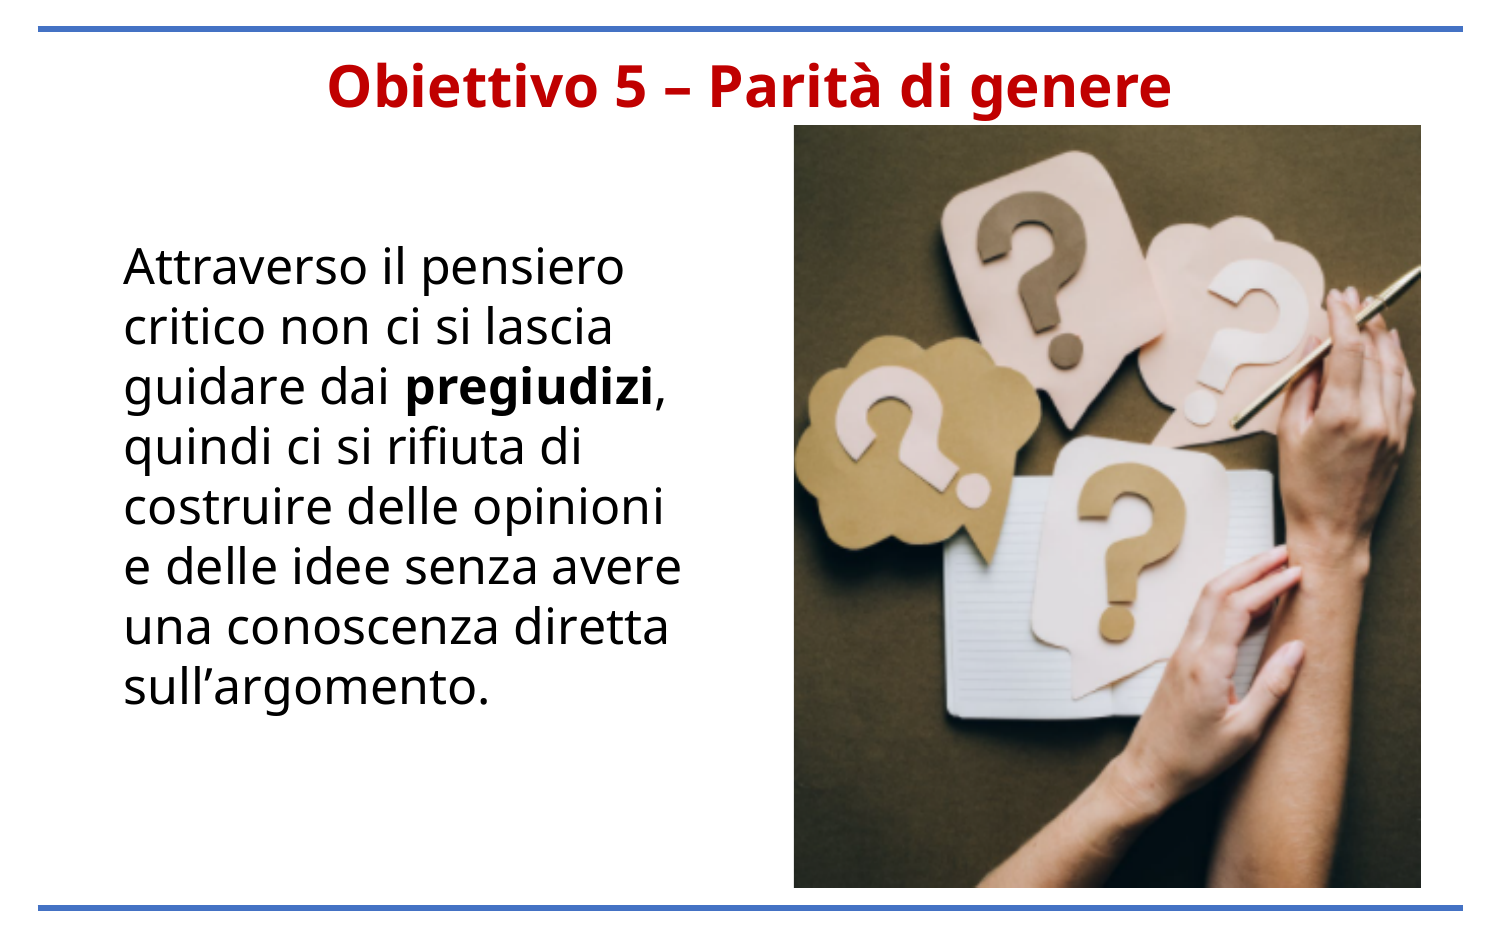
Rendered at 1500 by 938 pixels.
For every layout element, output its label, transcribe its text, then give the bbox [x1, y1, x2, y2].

text_box Attraverso il pensiero critico non ci si lascia guidare dai pregiudizi, quindi ci si rifiuta di costruire delle opinioni e delle idee senza avere una conoscenza diretta sull’argomento. [109, 226, 721, 788]
picture [793, 125, 1421, 888]
text_box Obiettivo 5 – Parità di genere [0, 49, 1500, 107]
